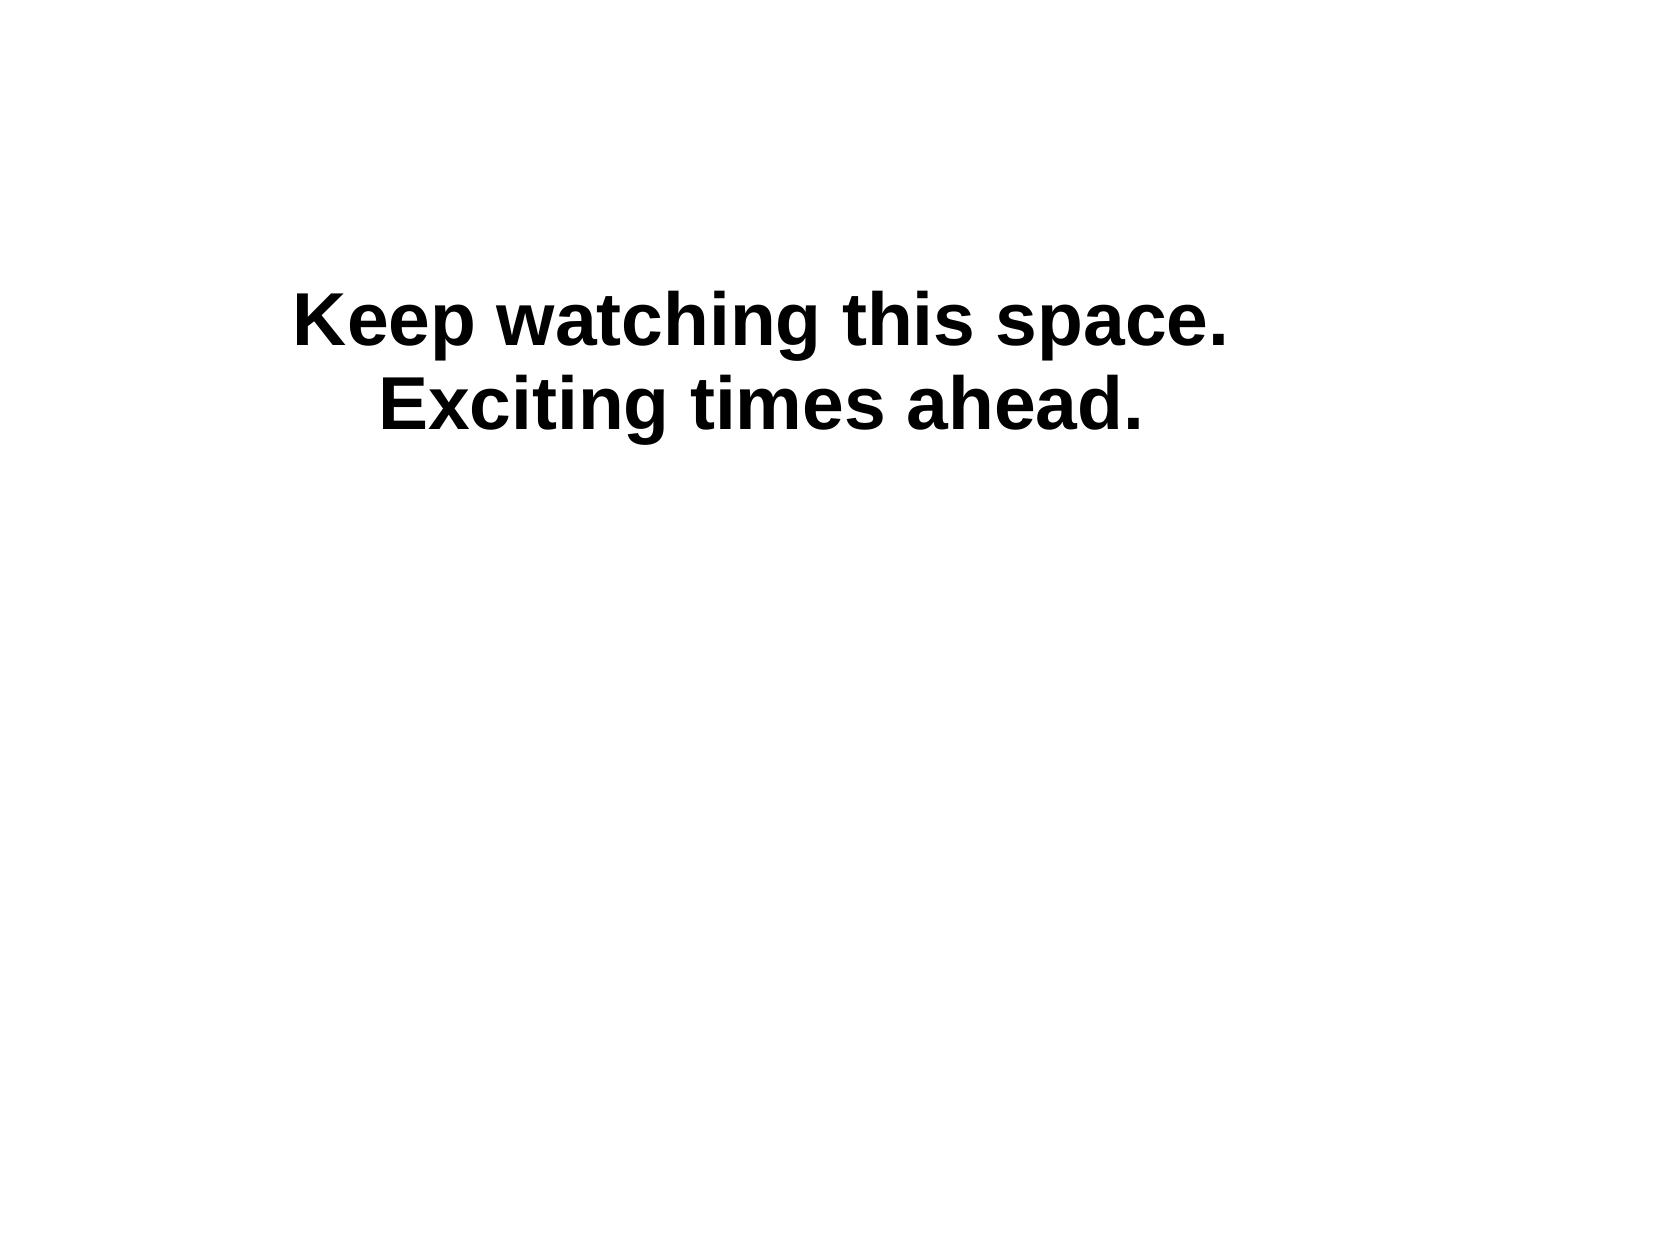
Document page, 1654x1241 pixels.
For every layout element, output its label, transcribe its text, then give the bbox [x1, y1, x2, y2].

text_box Keep watching this space. Exciting times ahead. [278, 270, 1246, 453]
